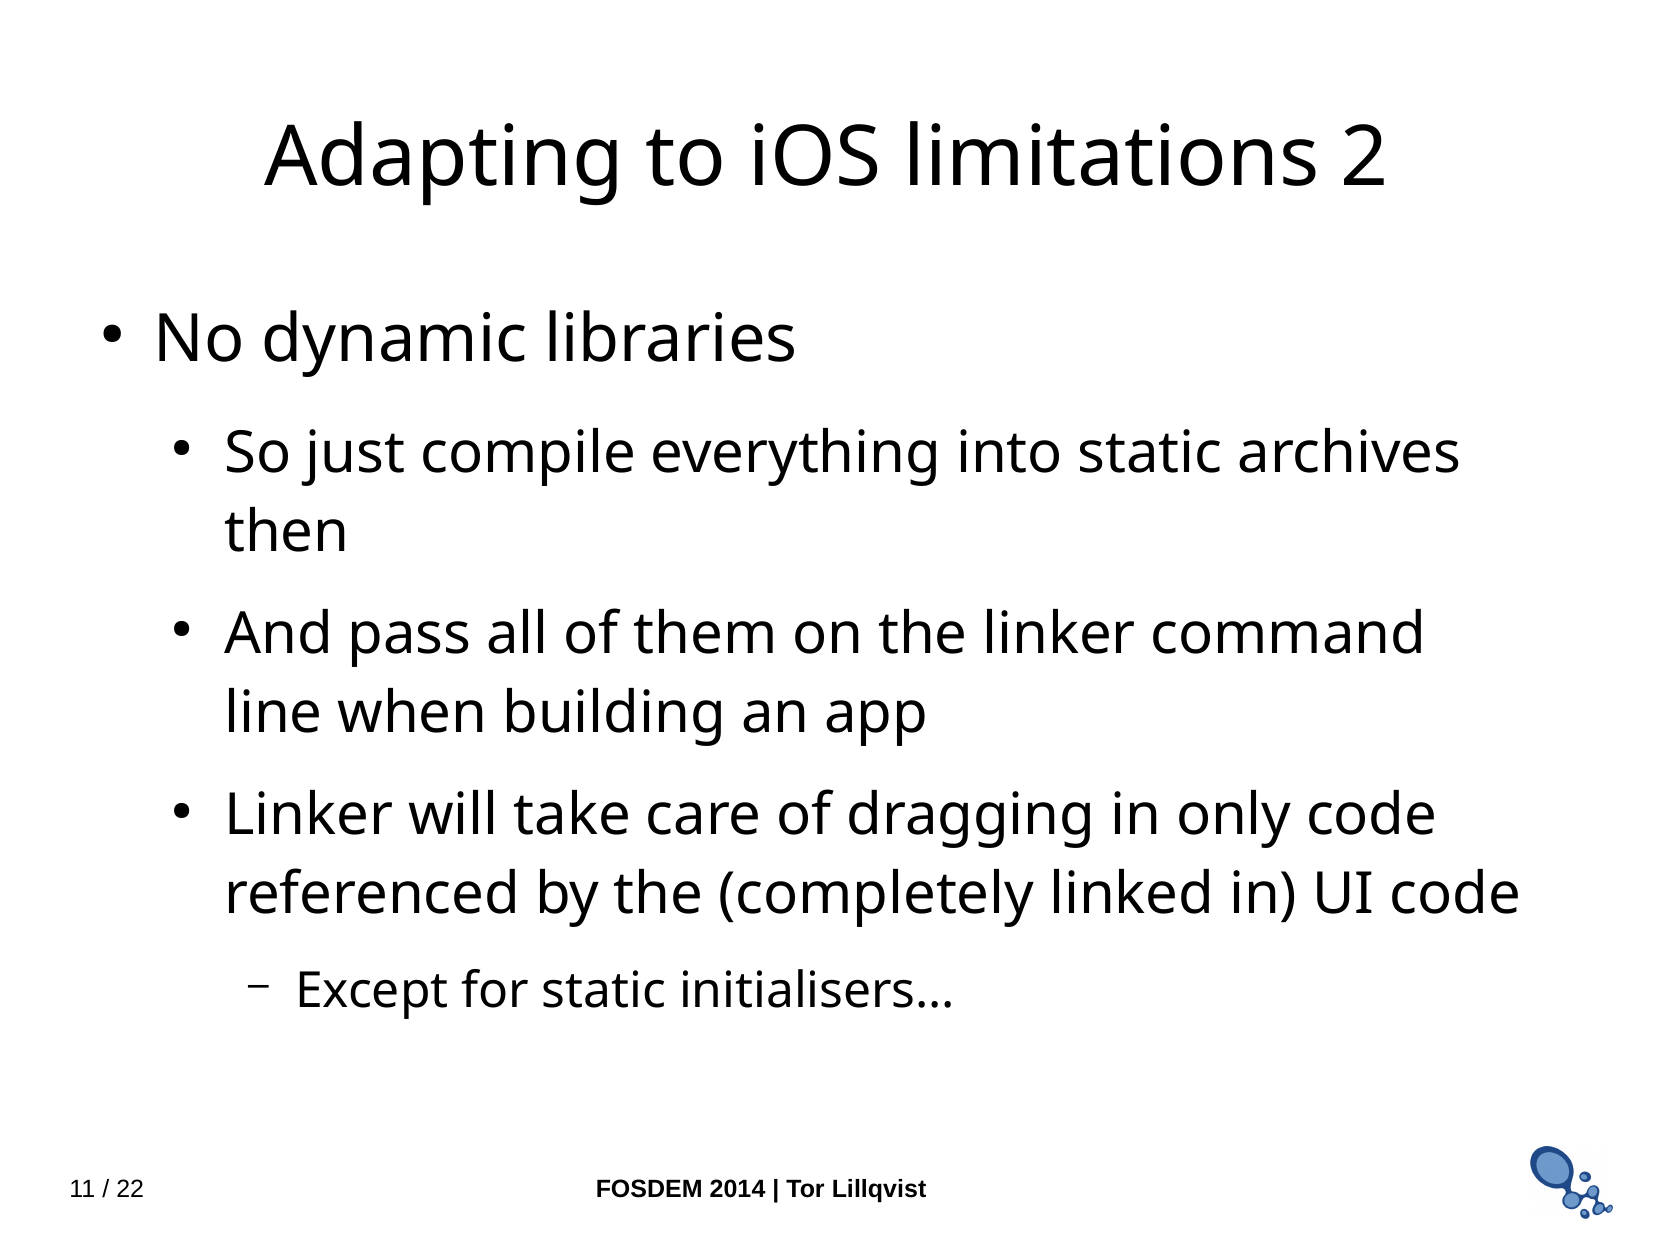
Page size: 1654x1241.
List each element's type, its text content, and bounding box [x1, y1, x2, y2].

list No dynamic libraries So just compile everything into static archives then And pass all of them on the linker command line when building an app Linker will take care of dragging in only code referenced by the (completely linked in) UI code Except for static initialisers... [82, 290, 1538, 1141]
title Adapting to iOS limitations 2 [82, 49, 1571, 257]
picture [1530, 1146, 1613, 1219]
